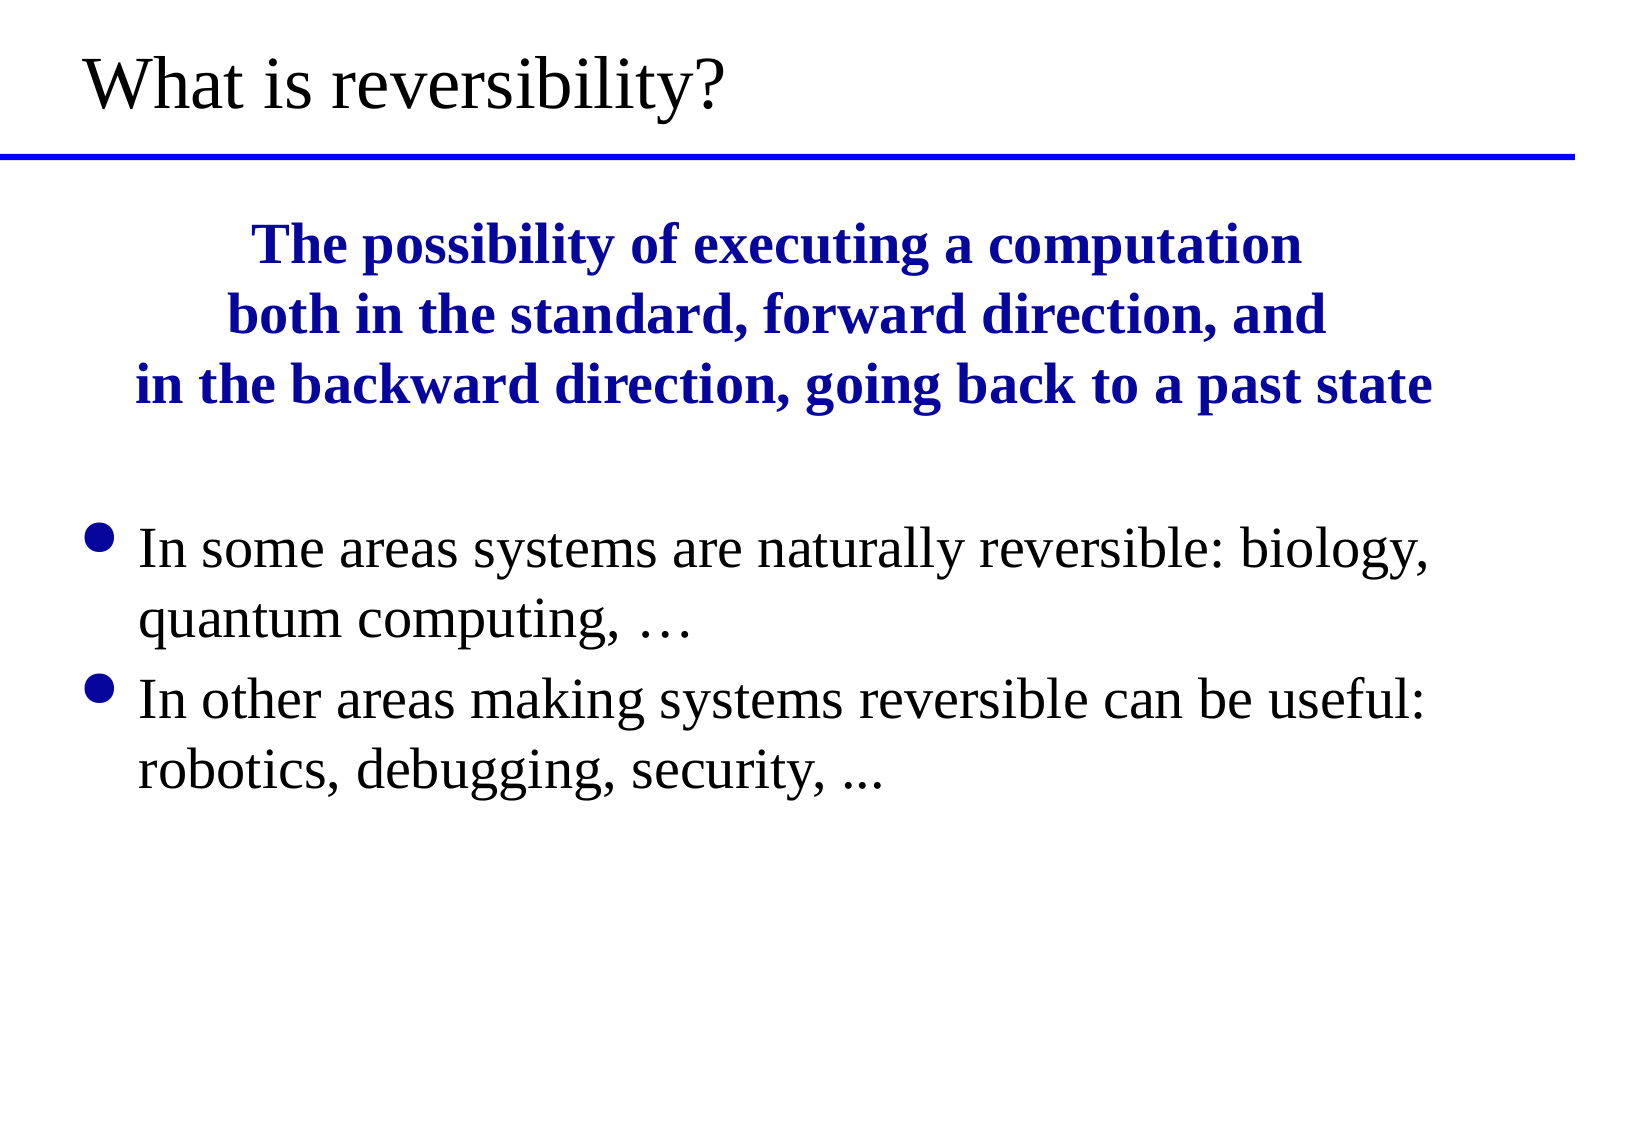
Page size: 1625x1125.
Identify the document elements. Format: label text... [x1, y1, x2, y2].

title What is reversibility? [67, 27, 1544, 131]
list The possibility of executing a computation both in the standard, forward direction, and in the backward direction, going back to a past state In some areas systems are naturally reversible: biology, quantum computing, … In other areas making systems reversible can be useful: robotics, debugging, security, ... [67, 198, 1502, 1061]
